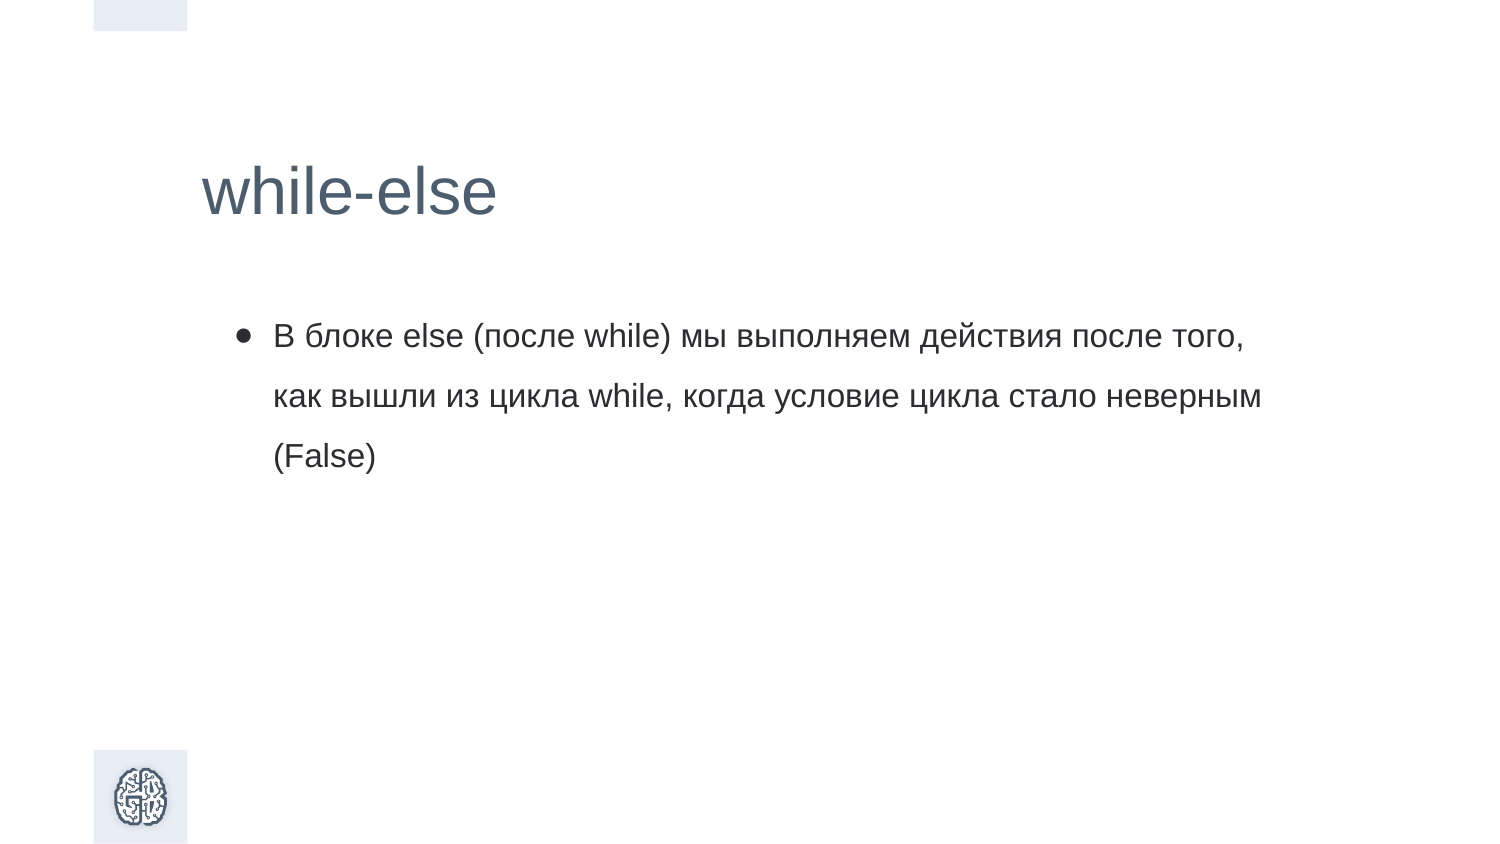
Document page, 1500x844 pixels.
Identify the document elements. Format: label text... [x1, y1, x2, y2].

text_box В блоке else (после while) мы выполняем действия после того, как вышли из цикла while, когда условие цикла стало неверным (False) [187, 347, 1312, 421]
text_box while-else [187, 93, 1312, 282]
picture [106, 760, 175, 834]
